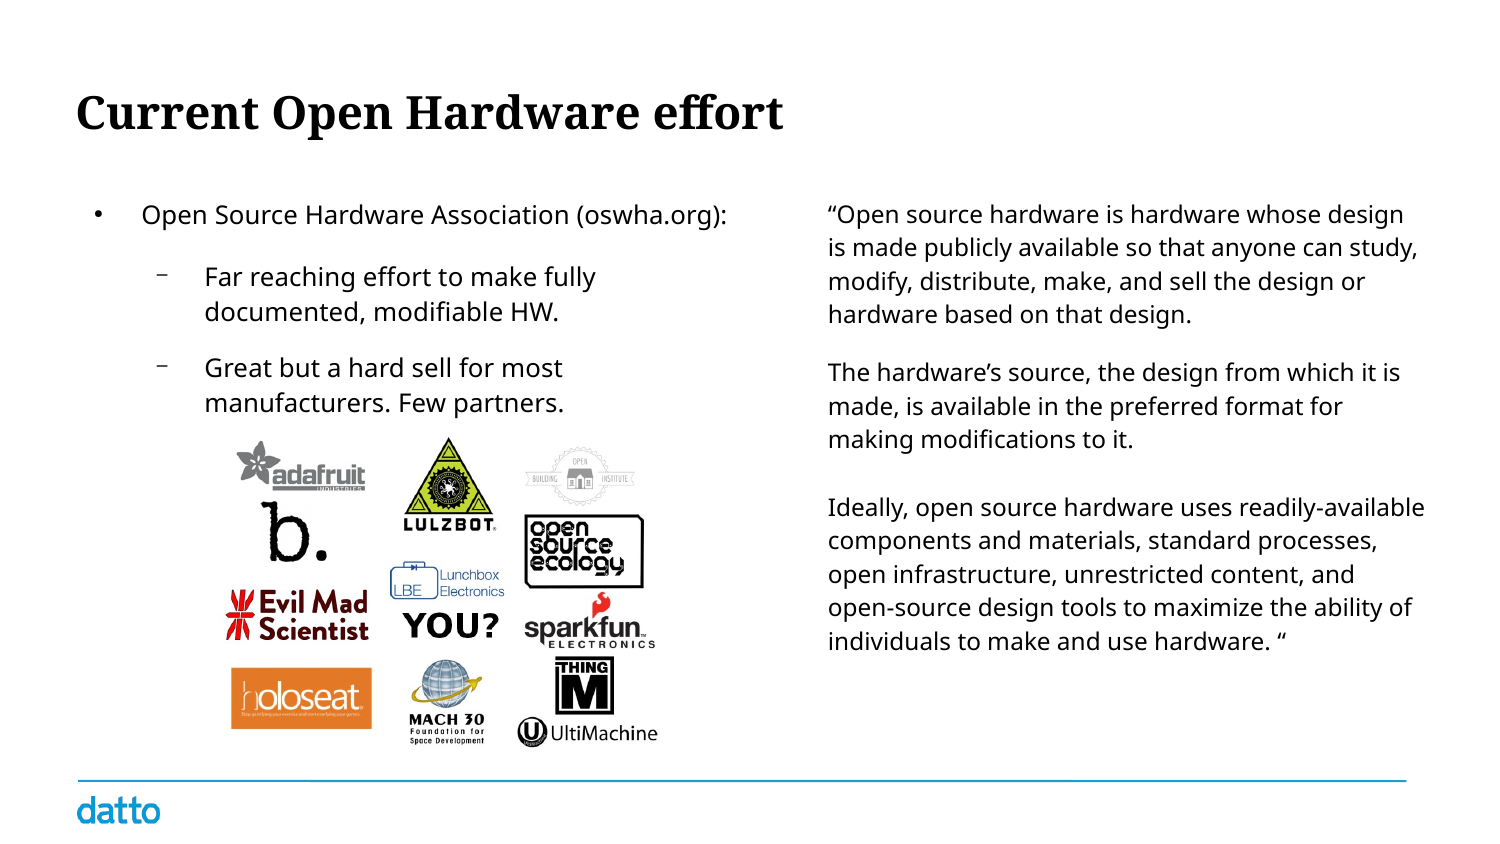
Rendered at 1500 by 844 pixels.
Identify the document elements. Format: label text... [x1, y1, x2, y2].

picture [218, 434, 661, 766]
title Current Open Hardware effort [75, 51, 1404, 172]
picture [122, 808, 133, 824]
list Open Source Hardware Association (oswha.org): Far reaching effort to make fully documented, modifiable HW. Great but a hard sell for most manufacturers. Few partners. [78, 197, 736, 451]
picture [136, 796, 160, 824]
picture [146, 808, 156, 819]
picture [95, 796, 133, 824]
picture [82, 808, 91, 819]
picture [77, 796, 91, 808]
list “Open source hardware is hardware whose design is made publicly available so that anyone can study, modify, distribute, make, and sell the design or hardware based on that design. The hardware’s source, the design from which it is made, is available in the preferred format for making modifications to it. Ideally, open source hardware uses readily-available components and materials, standard processes, open infrastructure, unrestricted content, and open-source design tools to maximize the ability of individuals to make and use hardware. “ [768, 197, 1426, 687]
